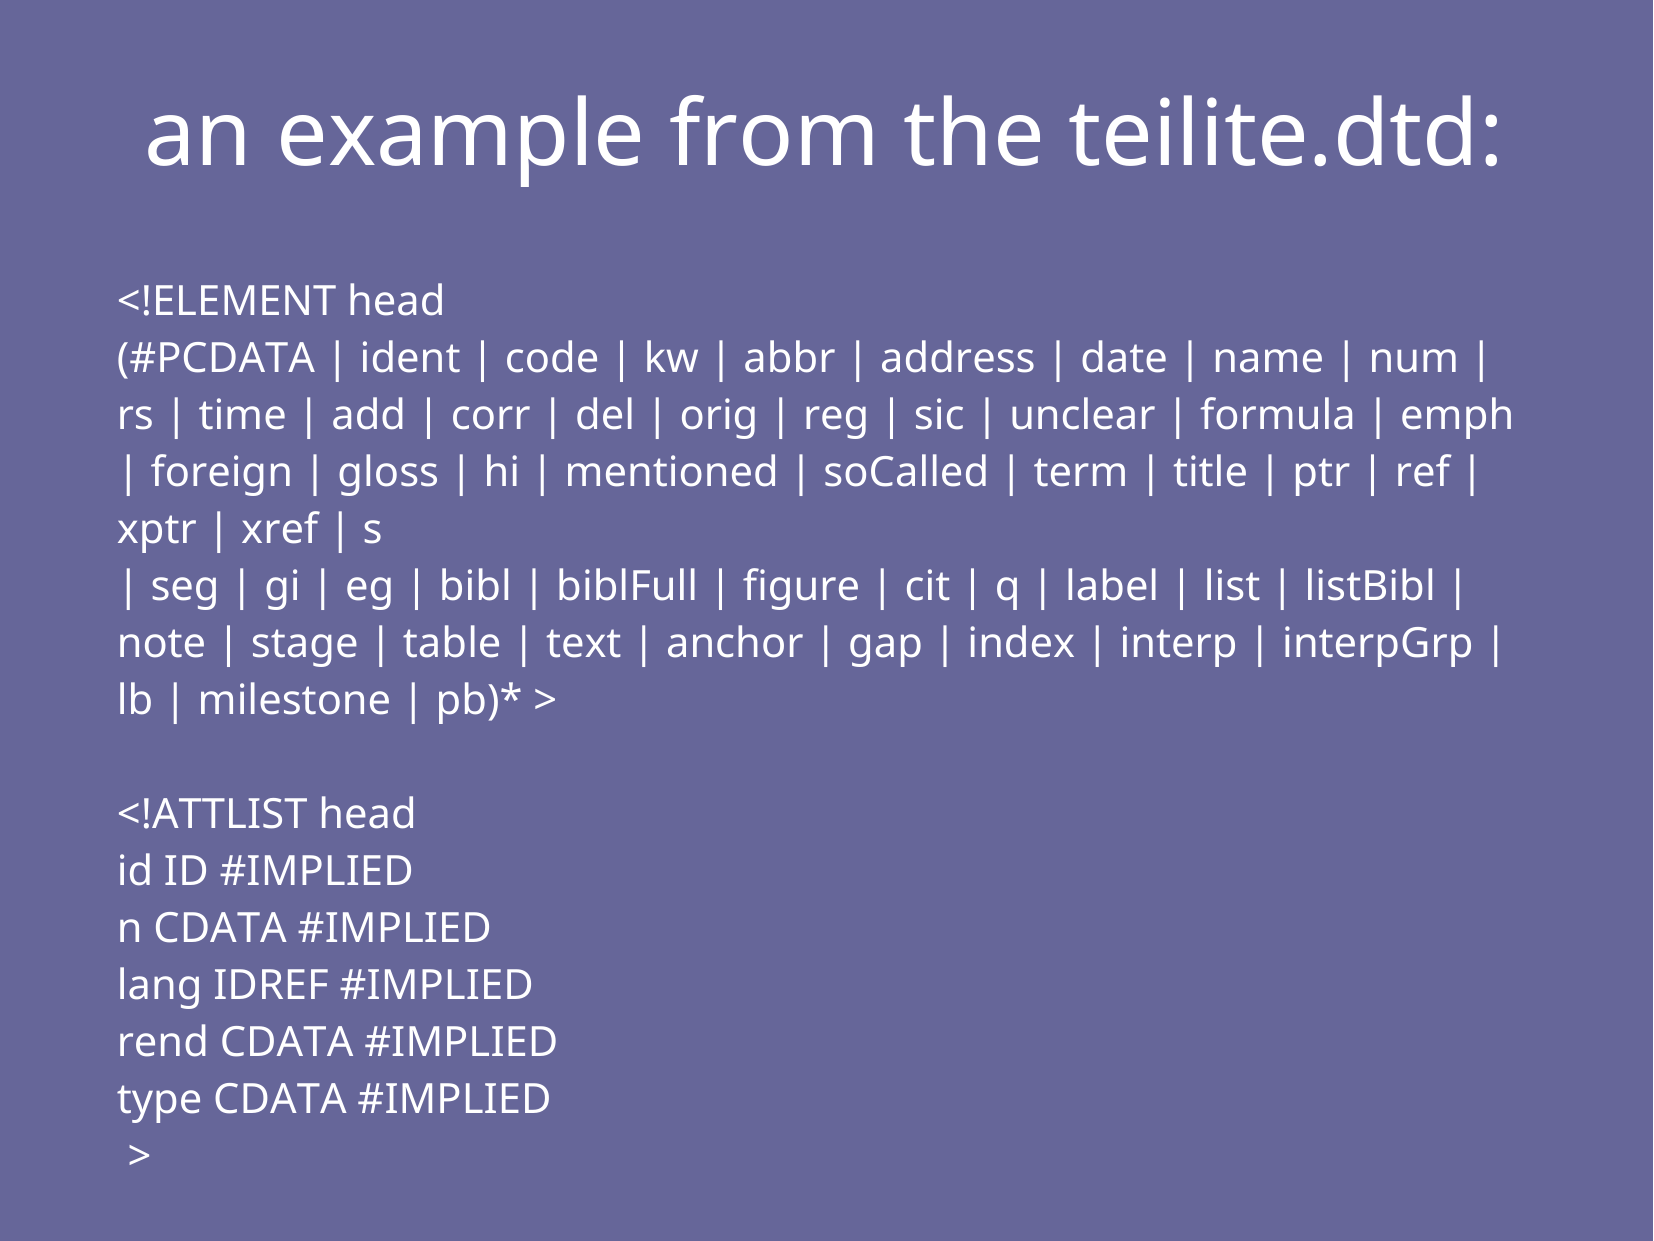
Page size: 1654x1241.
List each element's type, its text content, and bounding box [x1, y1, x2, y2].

title an example from the teilite.dtd: [119, 25, 1531, 234]
list <!ELEMENT head (#PCDATA | ident | code | kw | abbr | address | date | name | num | rs | time | add | corr | del | orig | reg | sic | unclear | formula | emph | foreign | gloss | hi | mentioned | soCalled | term | title | ptr | ref | xptr | xref | s | seg | gi | eg | bibl | biblFull | figure | cit | q | label | list | listBibl | note | stage | table | text | anchor | gap | index | interp | interpGrp | lb | milestone | pb)* > <!ATTLIST head id ID #IMPLIED n CDATA #IMPLIED lang IDREF #IMPLIED rend CDATA #IMPLIED type CDATA #IMPLIED > [116, 270, 1529, 1086]
